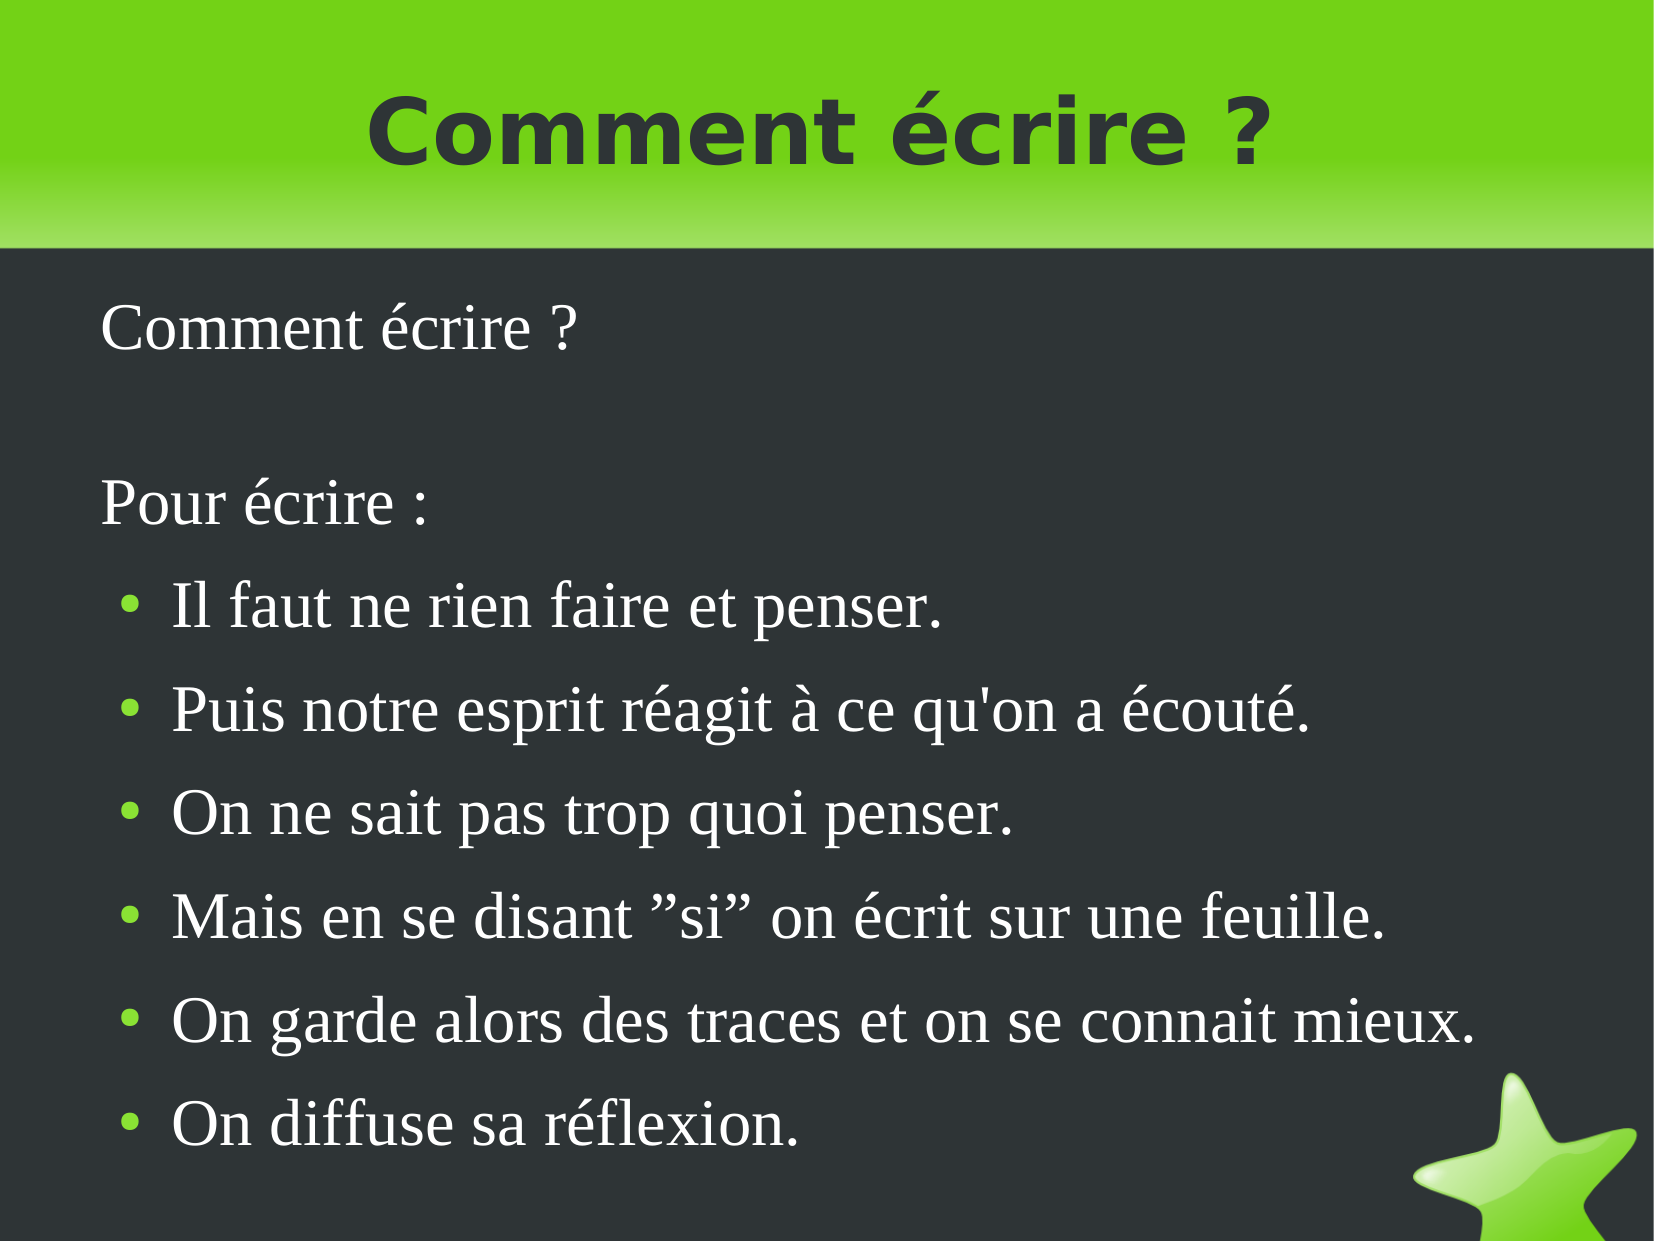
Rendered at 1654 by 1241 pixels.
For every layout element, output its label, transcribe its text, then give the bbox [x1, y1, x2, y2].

list Comment écrire ? Pour écrire : Il faut ne rien faire et penser. Puis notre esprit réagit à ce qu'on a écouté. On ne sait pas trop quoi penser. Mais en se disant ”si” on écrit sur une feuille. On garde alors des traces et on se connait mieux. On diffuse sa réflexion. [82, 290, 1571, 1219]
picture [0, 0, 1654, 1241]
title Comment écrire ? [76, 36, 1565, 229]
